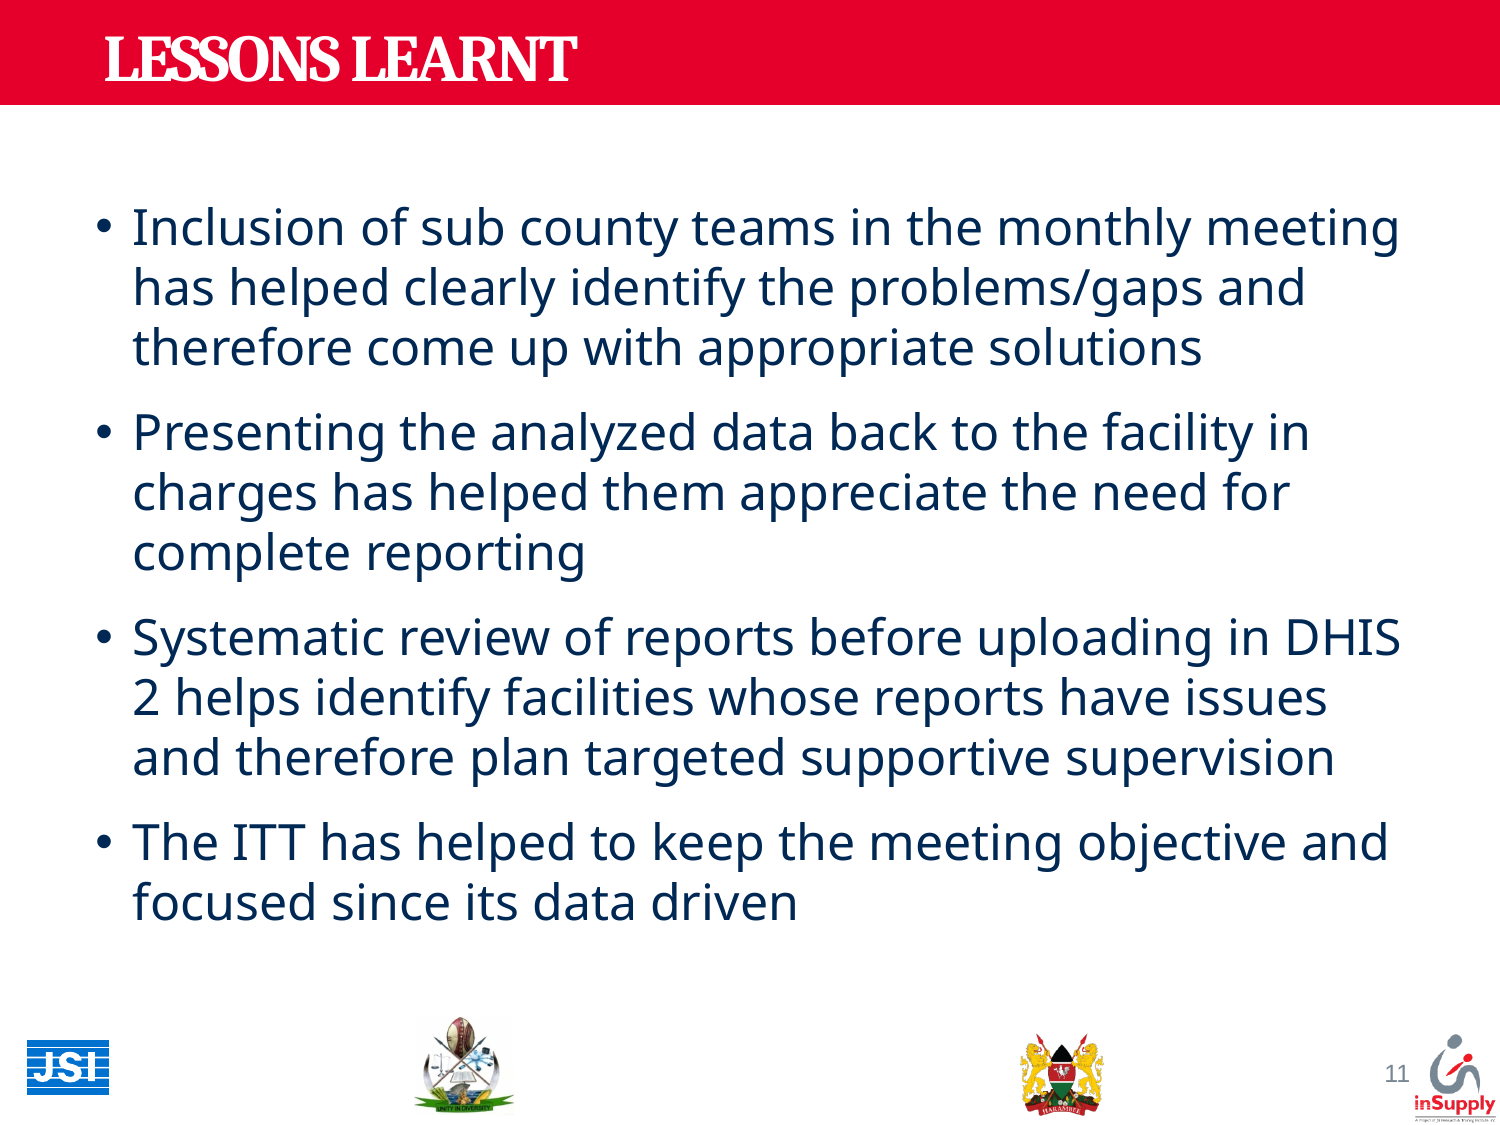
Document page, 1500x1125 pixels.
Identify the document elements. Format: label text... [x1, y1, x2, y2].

picture [414, 1017, 514, 1115]
text_box Inclusion of sub county teams in the monthly meeting has helped clearly identify the problems/gaps and therefore come up with appropriate solutions Presenting the analyzed data back to the facility in charges has helped them appreciate the need for complete reporting Systematic review of reports before uploading in DHIS 2 helps identify facilities whose reports have issues and therefore plan targeted supportive supervision The ITT has helped to keep the meeting objective and focused since its data driven [80, 188, 1424, 844]
text_box LESSONS LEARNT [103, 20, 1397, 142]
picture [1409, 1027, 1500, 1125]
picture [1003, 1017, 1120, 1125]
